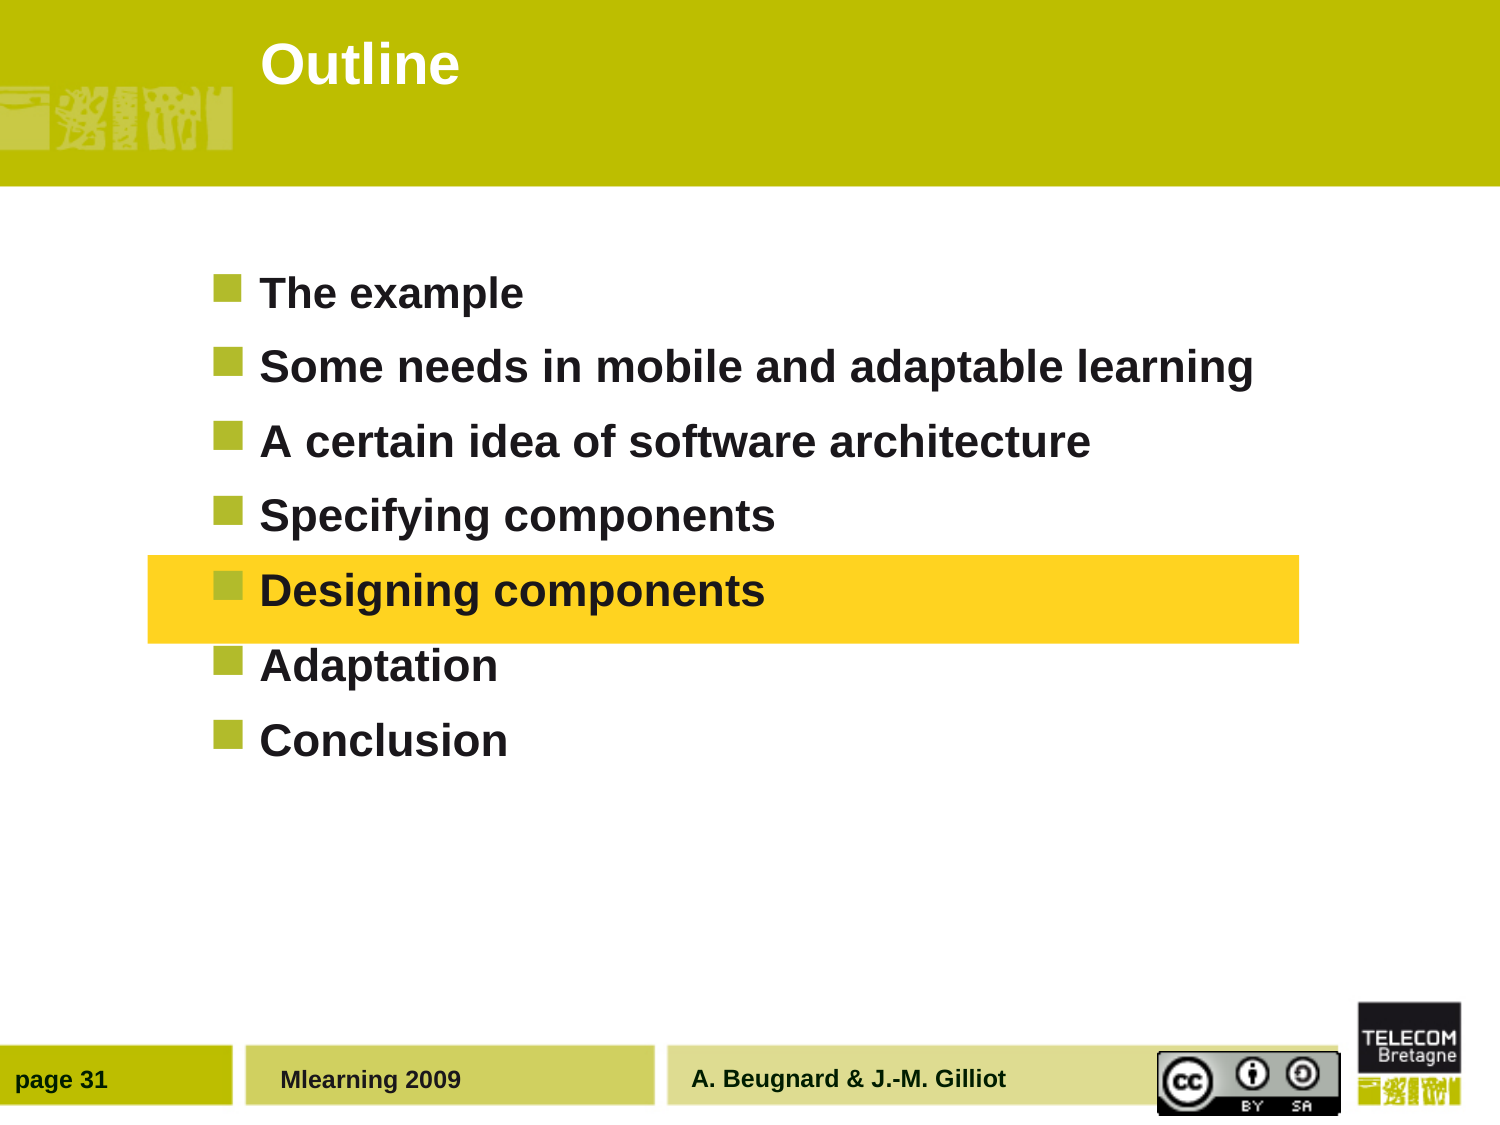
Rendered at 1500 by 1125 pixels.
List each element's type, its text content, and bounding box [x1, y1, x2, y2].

picture [0, 0, 1500, 1125]
list The example Some needs in mobile and adaptable learning A certain idea of software architecture Specifying components Designing components Adaptation Conclusion [200, 265, 1459, 1017]
text_box [147, 555, 200, 644]
title Outline [245, 23, 1459, 181]
